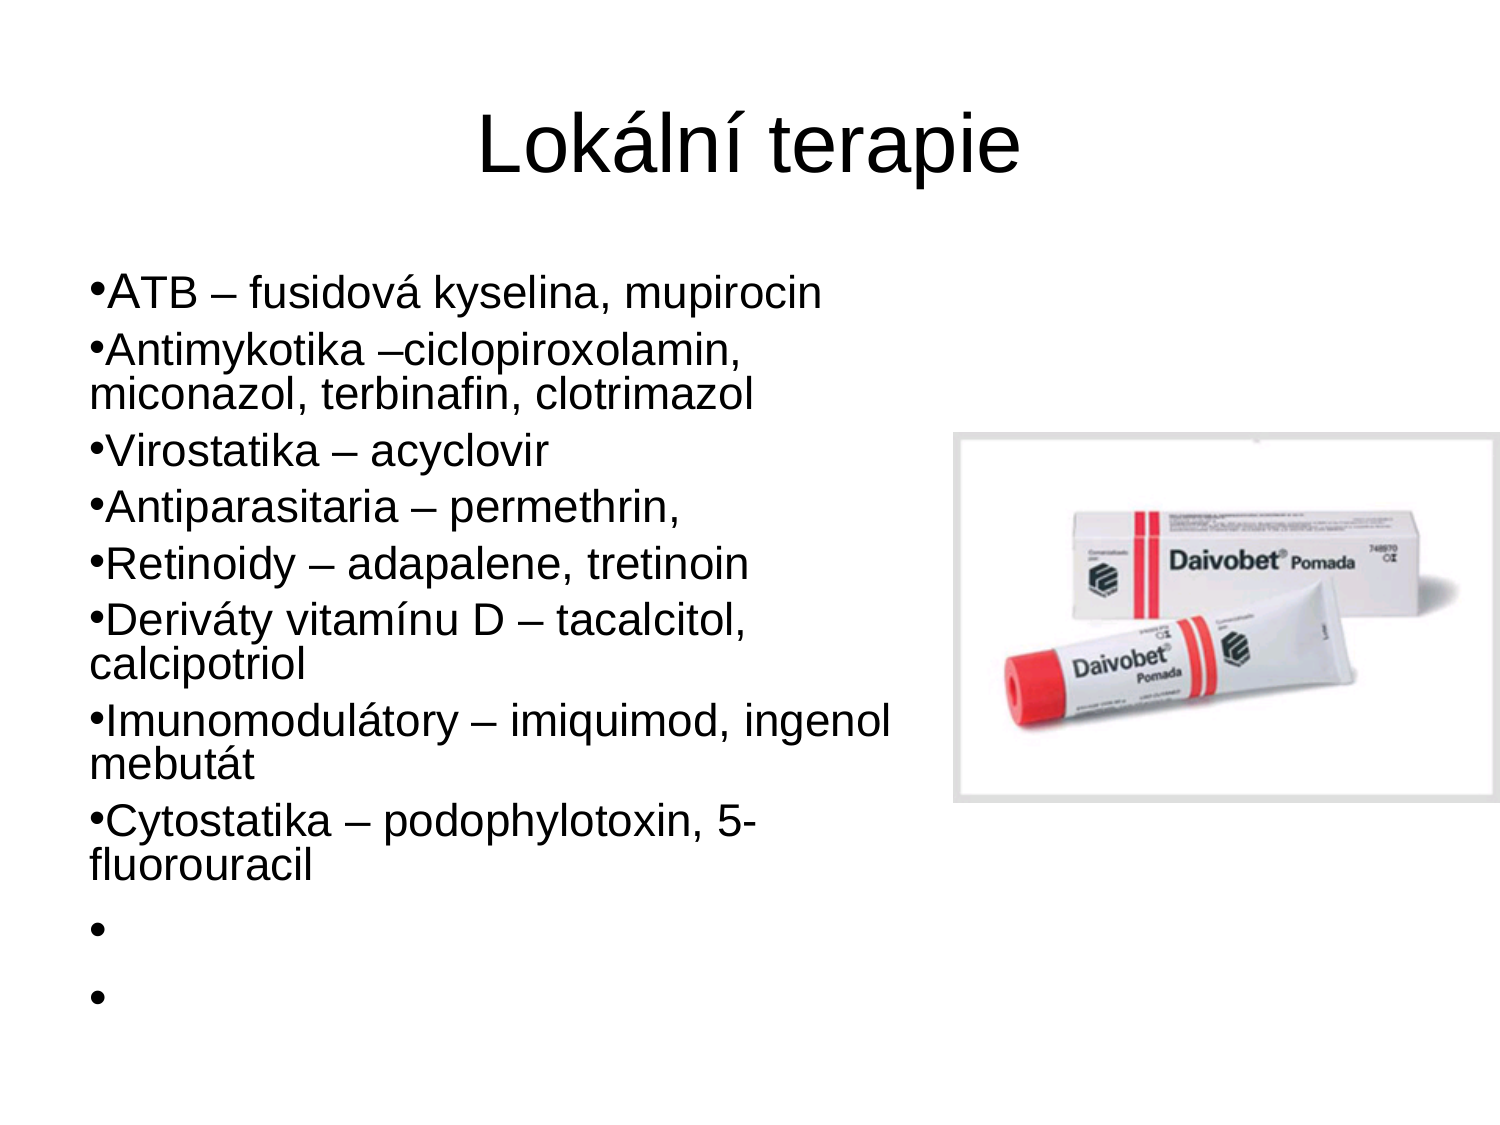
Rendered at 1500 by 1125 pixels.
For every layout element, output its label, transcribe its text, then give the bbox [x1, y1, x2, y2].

title Lokální terapie [75, 45, 1426, 233]
picture [953, 432, 1500, 803]
list ATB – fusidová kyselina, mupirocin Antimykotika –ciclopiroxolamin, miconazol, terbinafin, clotrimazol Virostatika – acyclovir Antiparasitaria – permethrin, Retinoidy – adapalene, tretinoin Deriváty vitamínu D – tacalcitol, calcipotriol Imunomodulátory – imiquimod, ingenol mebutát Cytostatika – podophylotoxin, 5- fluorouracil [74, 262, 928, 1005]
